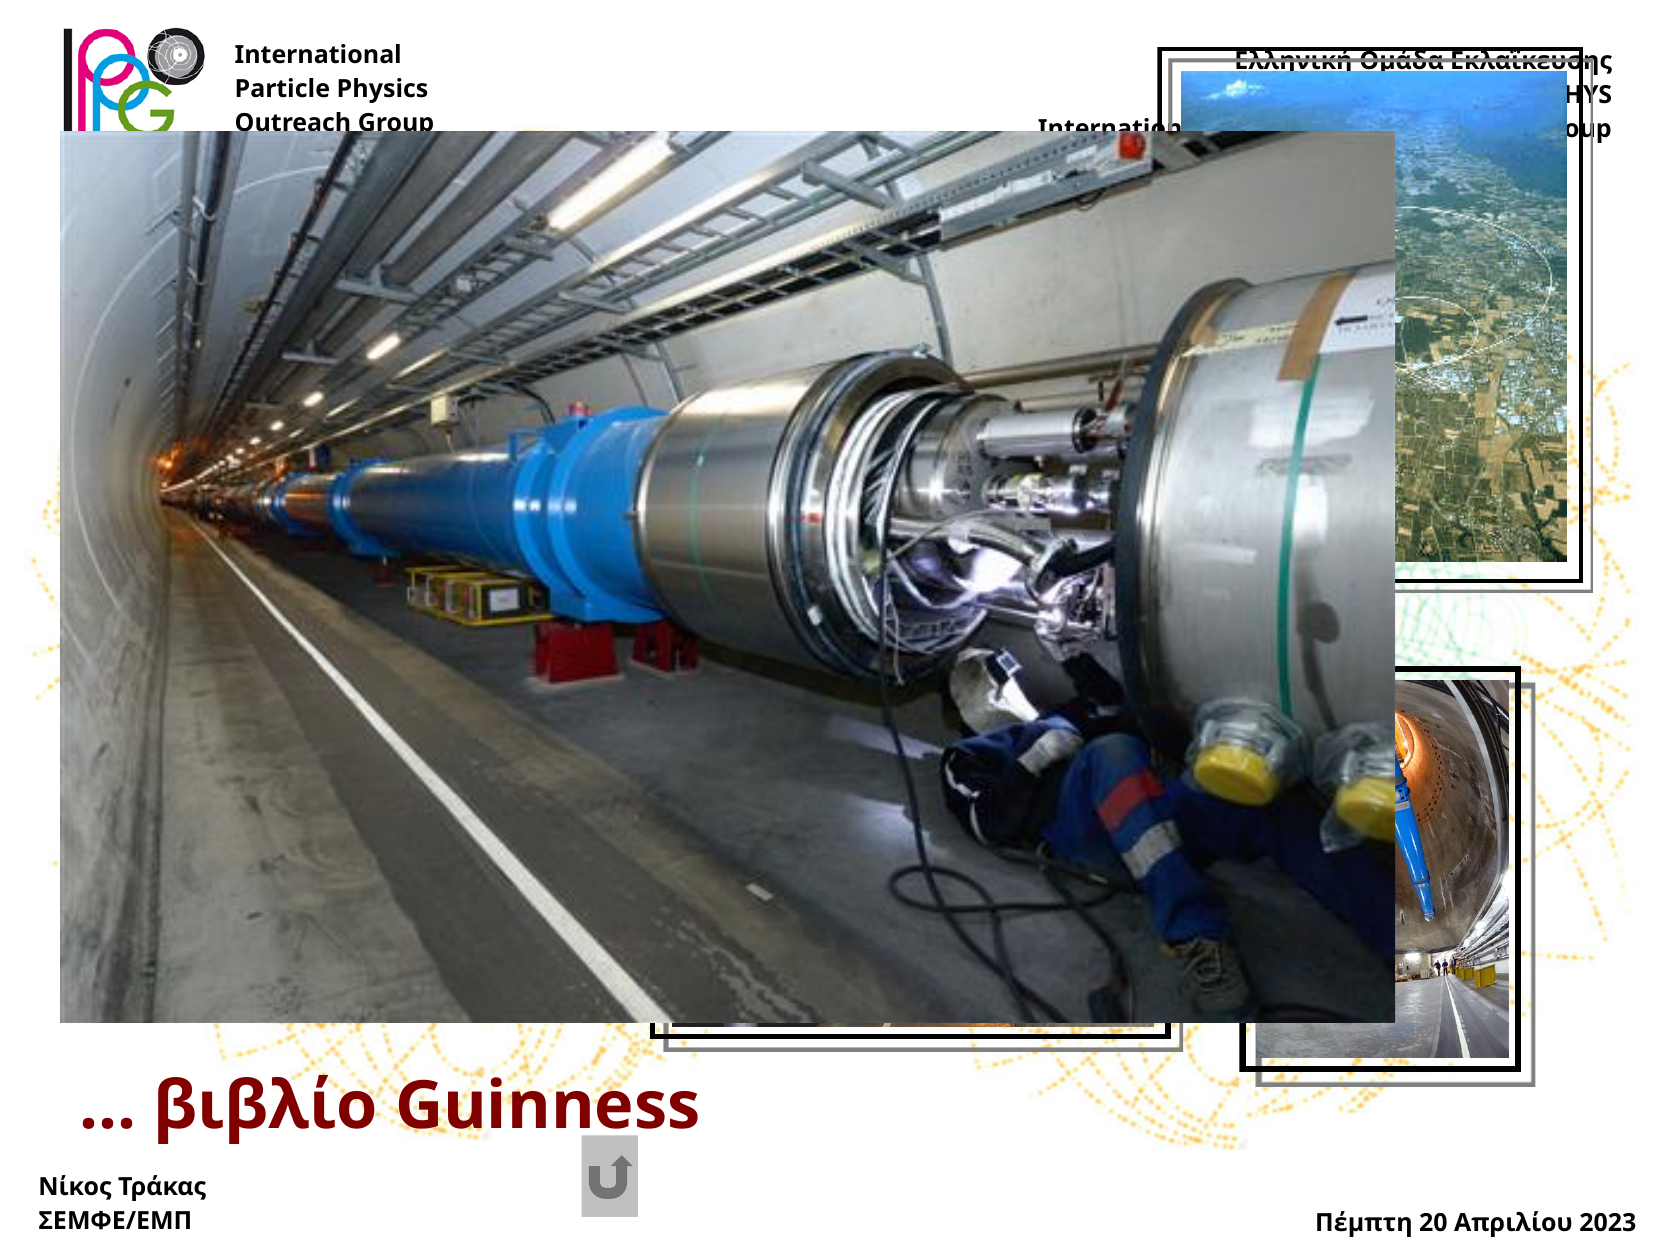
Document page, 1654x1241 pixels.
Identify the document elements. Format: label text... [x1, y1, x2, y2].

text_box ... βιβλίο Guinness [64, 1050, 708, 1146]
picture [0, 5, 1654, 1241]
